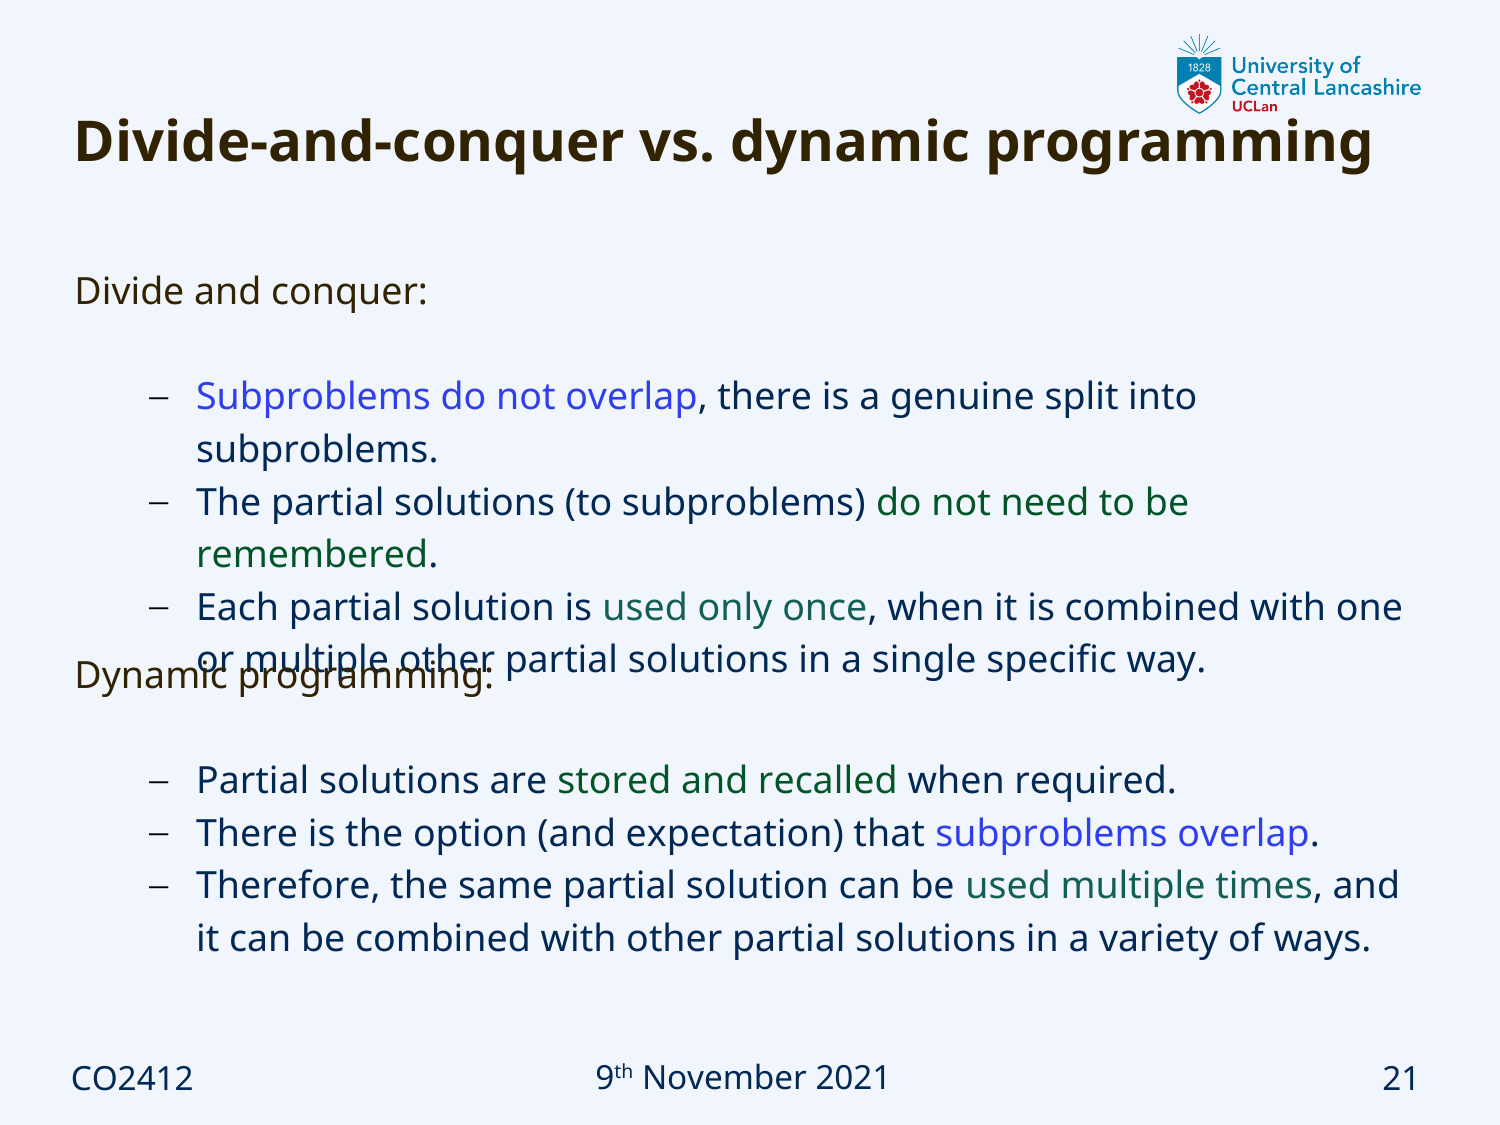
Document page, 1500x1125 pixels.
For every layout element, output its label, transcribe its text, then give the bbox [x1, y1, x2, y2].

text_box Dynamic programming: Partial solutions are stored and recalled when required. There is the option (and expectation) that subproblems overlap. Therefore, the same partial solution can be used multiple times, and it can be combined with other partial solutions in a variety of ways. [59, 635, 1435, 968]
picture [1177, 34, 1421, 93]
text_box Divide and conquer: Subproblems do not overlap, there is a genuine split into subproblems. The partial solutions (to subproblems) do not need to be remembered. Each partial solution is used only once, when it is combined with one or multiple other partial solutions in a single specific way. [59, 252, 1448, 593]
title Divide-and-conquer vs. dynamic programming [58, 93, 1475, 186]
